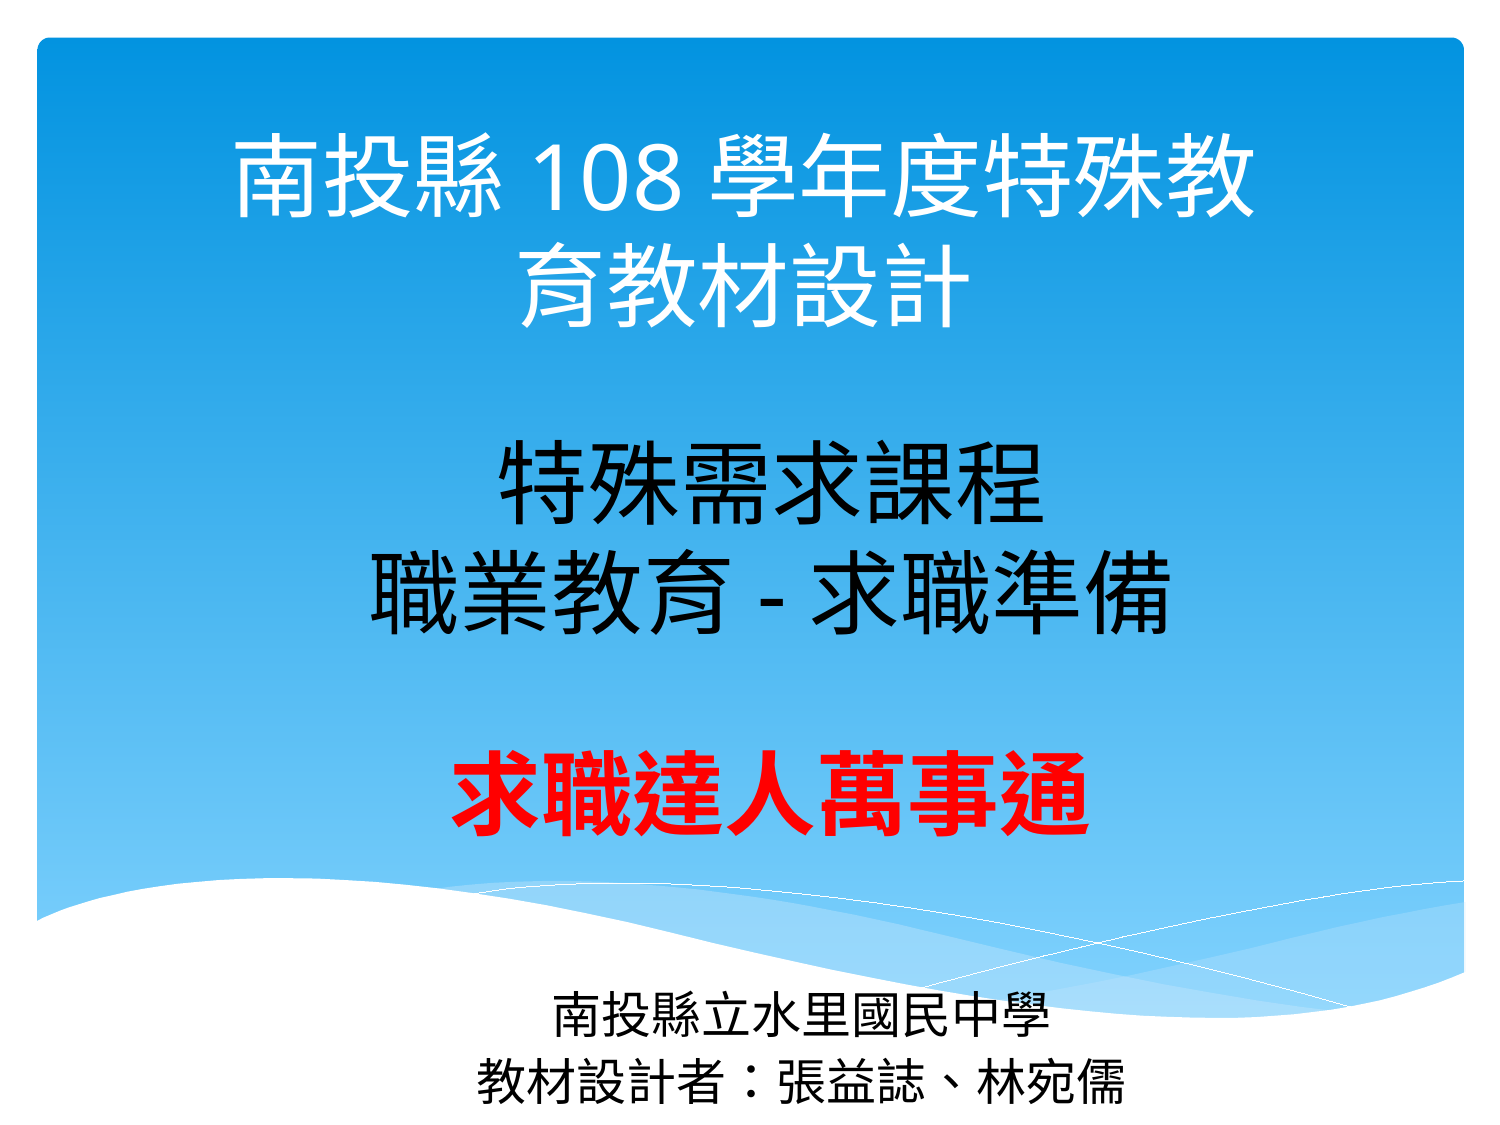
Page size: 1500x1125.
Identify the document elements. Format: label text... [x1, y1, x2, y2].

title 南投縣108學年度特殊教育教材設計 [183, 54, 1305, 347]
subtitle 南投縣立水里國民中學 教材設計者：張益誌、林宛儒 [276, 983, 1327, 1121]
text_box 求職達人萬事通 [209, 692, 1332, 855]
text_box 特殊需求課程 職業教育-求職準備 [210, 361, 1333, 654]
